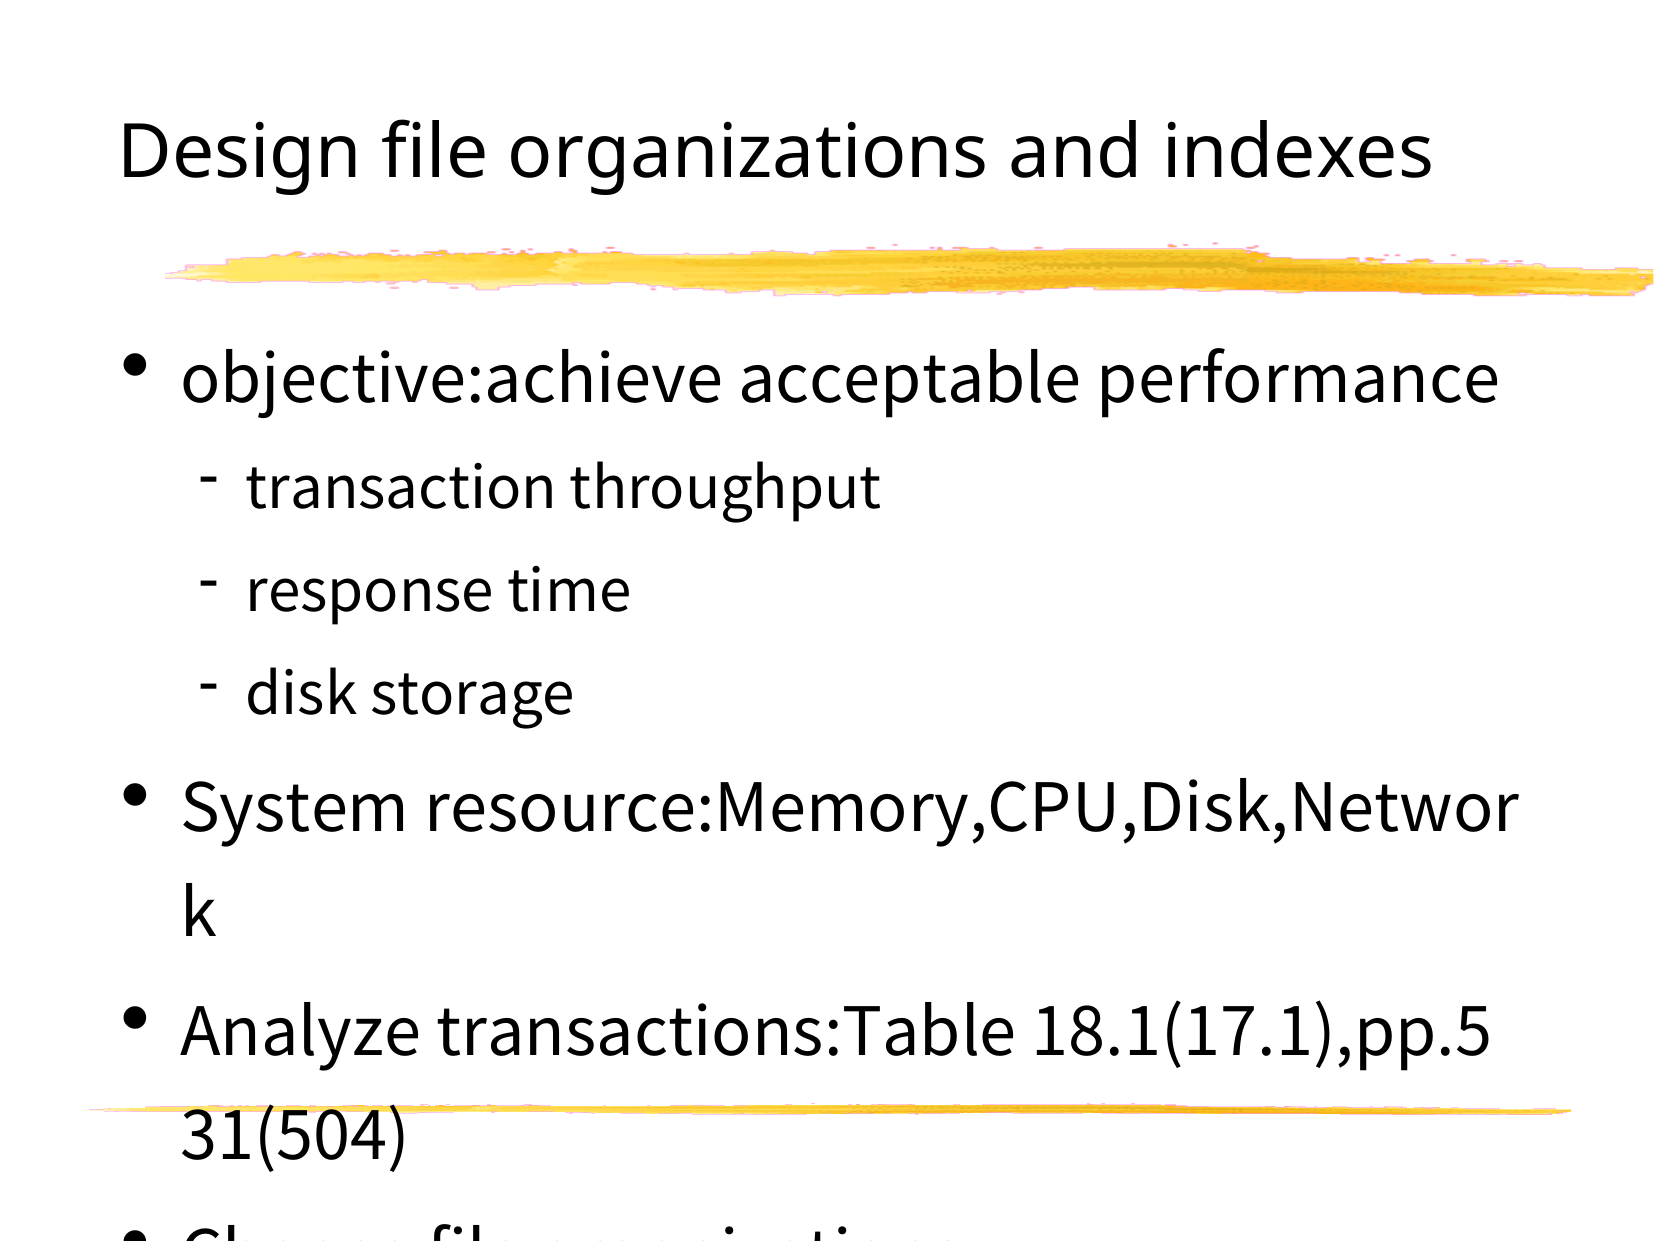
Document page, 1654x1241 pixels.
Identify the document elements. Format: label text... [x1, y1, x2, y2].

list objective:achieve acceptable performance transaction throughput response time disk storage System resource:Memory,CPU,Disk,Network Analyze transactions:Table 18.1(17.1),pp.531(504) Choose file organizations Choose indexes Estimate disk space requirements [124, 316, 1530, 1151]
picture [82, 1102, 124, 1117]
picture [165, 237, 1654, 308]
title Design file organizations and indexes [73, 39, 1479, 249]
picture [1530, 1102, 1571, 1117]
